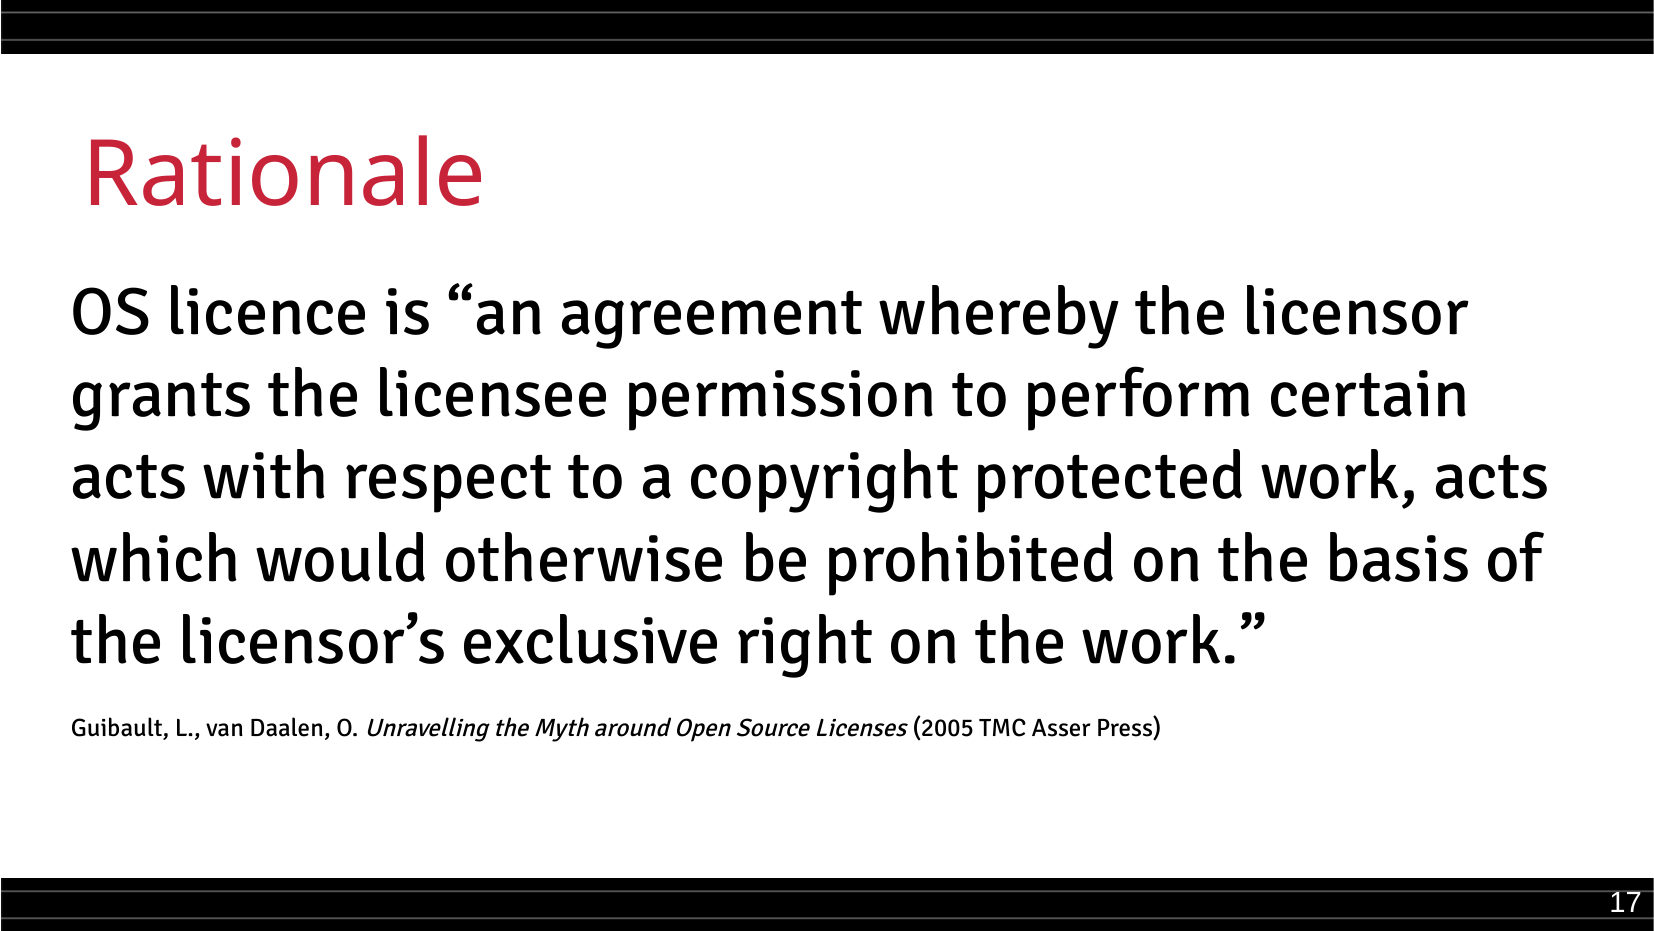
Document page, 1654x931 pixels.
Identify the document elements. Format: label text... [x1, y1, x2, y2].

picture [1, 878, 1654, 931]
picture [1, 0, 1654, 54]
title Rationale [82, 92, 1571, 249]
list OS licence is “an agreement whereby the licensor grants the licensee permission to perform certain acts with respect to a copyright protected work, acts which would otherwise be prohibited on the basis of the licensor’s exclusive right on the work.” Guibault, L., van Daalen, O. Unravelling the Myth around Open Source Licenses (2005 TMC Asser Press) [70, 271, 1559, 812]
